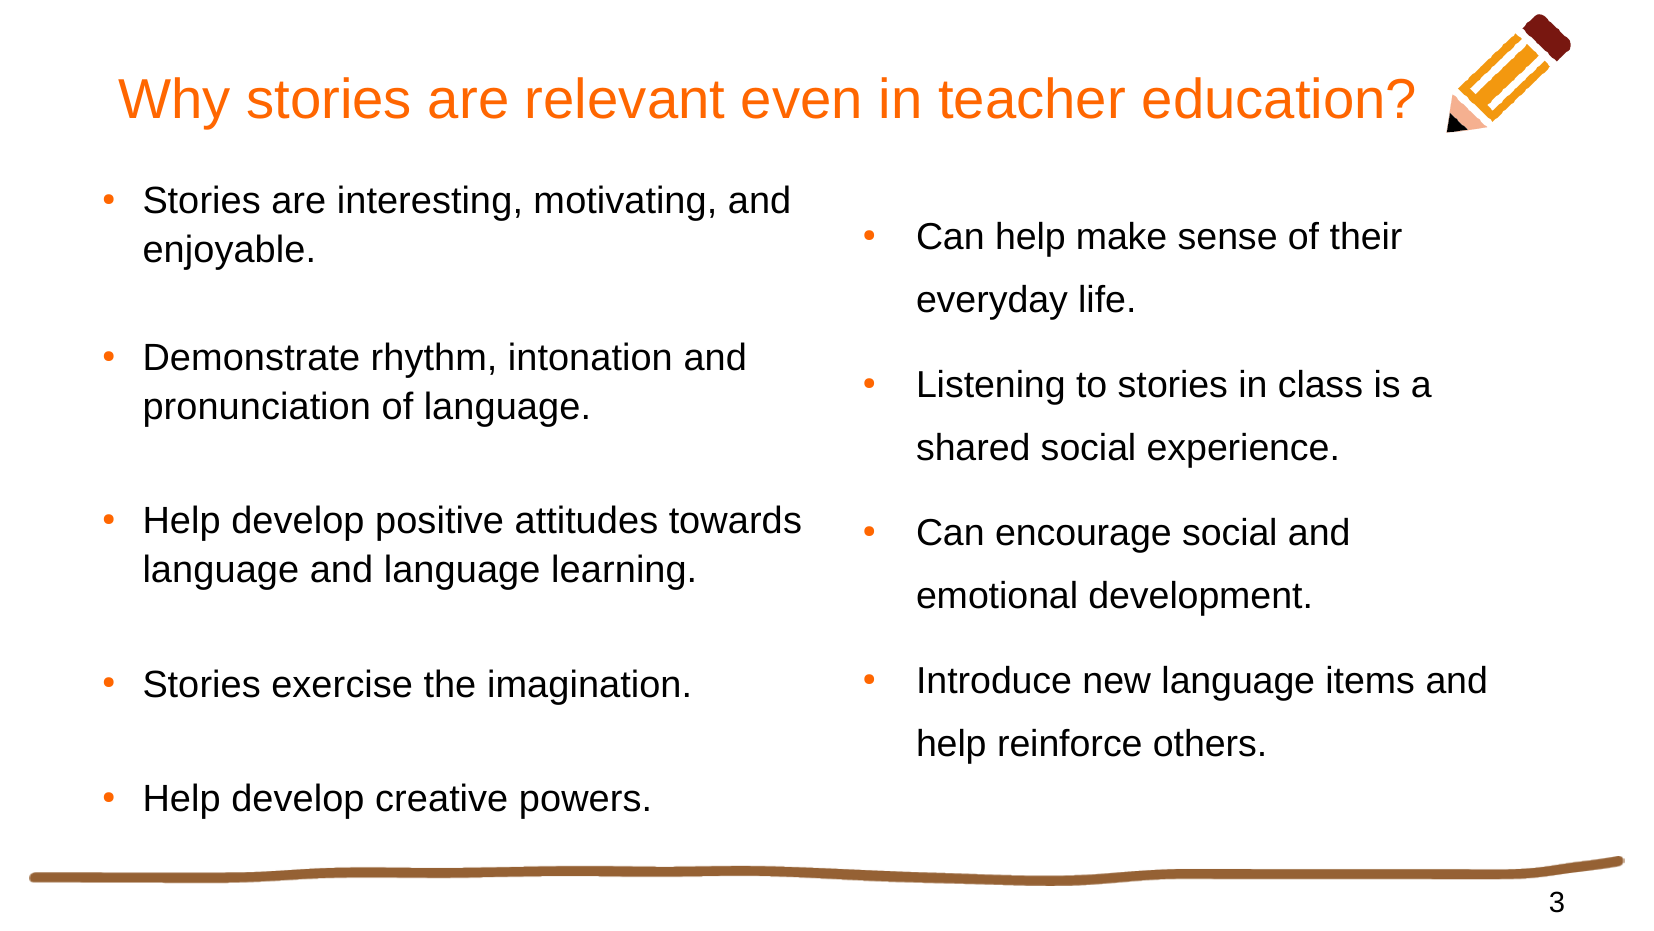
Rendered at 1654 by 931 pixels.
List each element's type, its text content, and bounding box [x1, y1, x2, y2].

list Stories are interesting, motivating, and enjoyable. Demonstrate rhythm, intonation and pronunciation of language. Help develop positive attitudes towards language and language learning. Stories exercise the imagination. Help develop creative powers. [88, 171, 809, 821]
title Why stories are relevant even in teacher education? [88, 47, 1447, 151]
picture [29, 856, 1625, 886]
picture [1446, 14, 1571, 133]
list Can help make sense of their everyday life. Listening to stories in class is a shared social experience. Can encourage social and emotional development. Introduce new language items and help reinforce others. [845, 194, 1506, 798]
